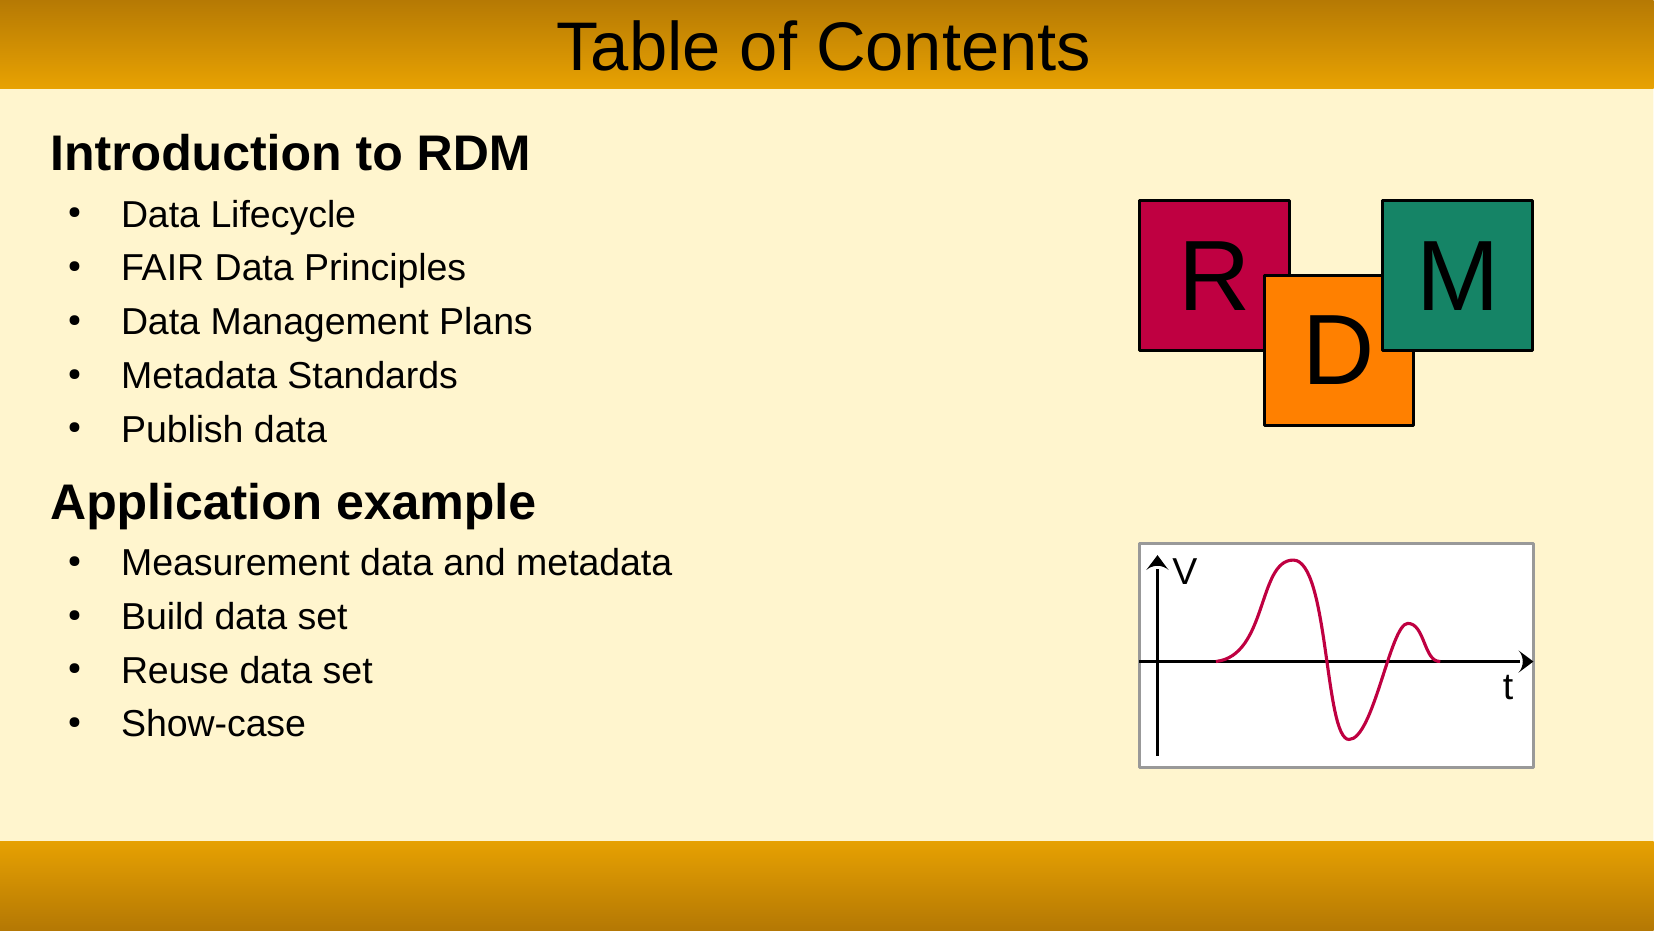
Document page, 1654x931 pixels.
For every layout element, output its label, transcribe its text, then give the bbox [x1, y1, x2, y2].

text_box [1329, 663, 1385, 737]
text_box D [1264, 275, 1414, 426]
text_box [1391, 626, 1431, 660]
text_box [1139, 662, 1534, 768]
text_box M [1382, 200, 1533, 351]
text_box t [1488, 657, 1529, 715]
text_box [1230, 562, 1325, 660]
text_box [1159, 543, 1534, 661]
text_box V [1157, 543, 1213, 601]
text_box [1139, 543, 1157, 660]
text_box R [1139, 200, 1290, 351]
text_box Introduction to RDM Data Lifecycle FAIR Data Principles Data Management Plans Metadata Standards Publish data Application example Measurement data and metadata Build data set Reuse data set Show-case [35, 118, 827, 753]
title Table of Contents [33, 7, 1615, 85]
